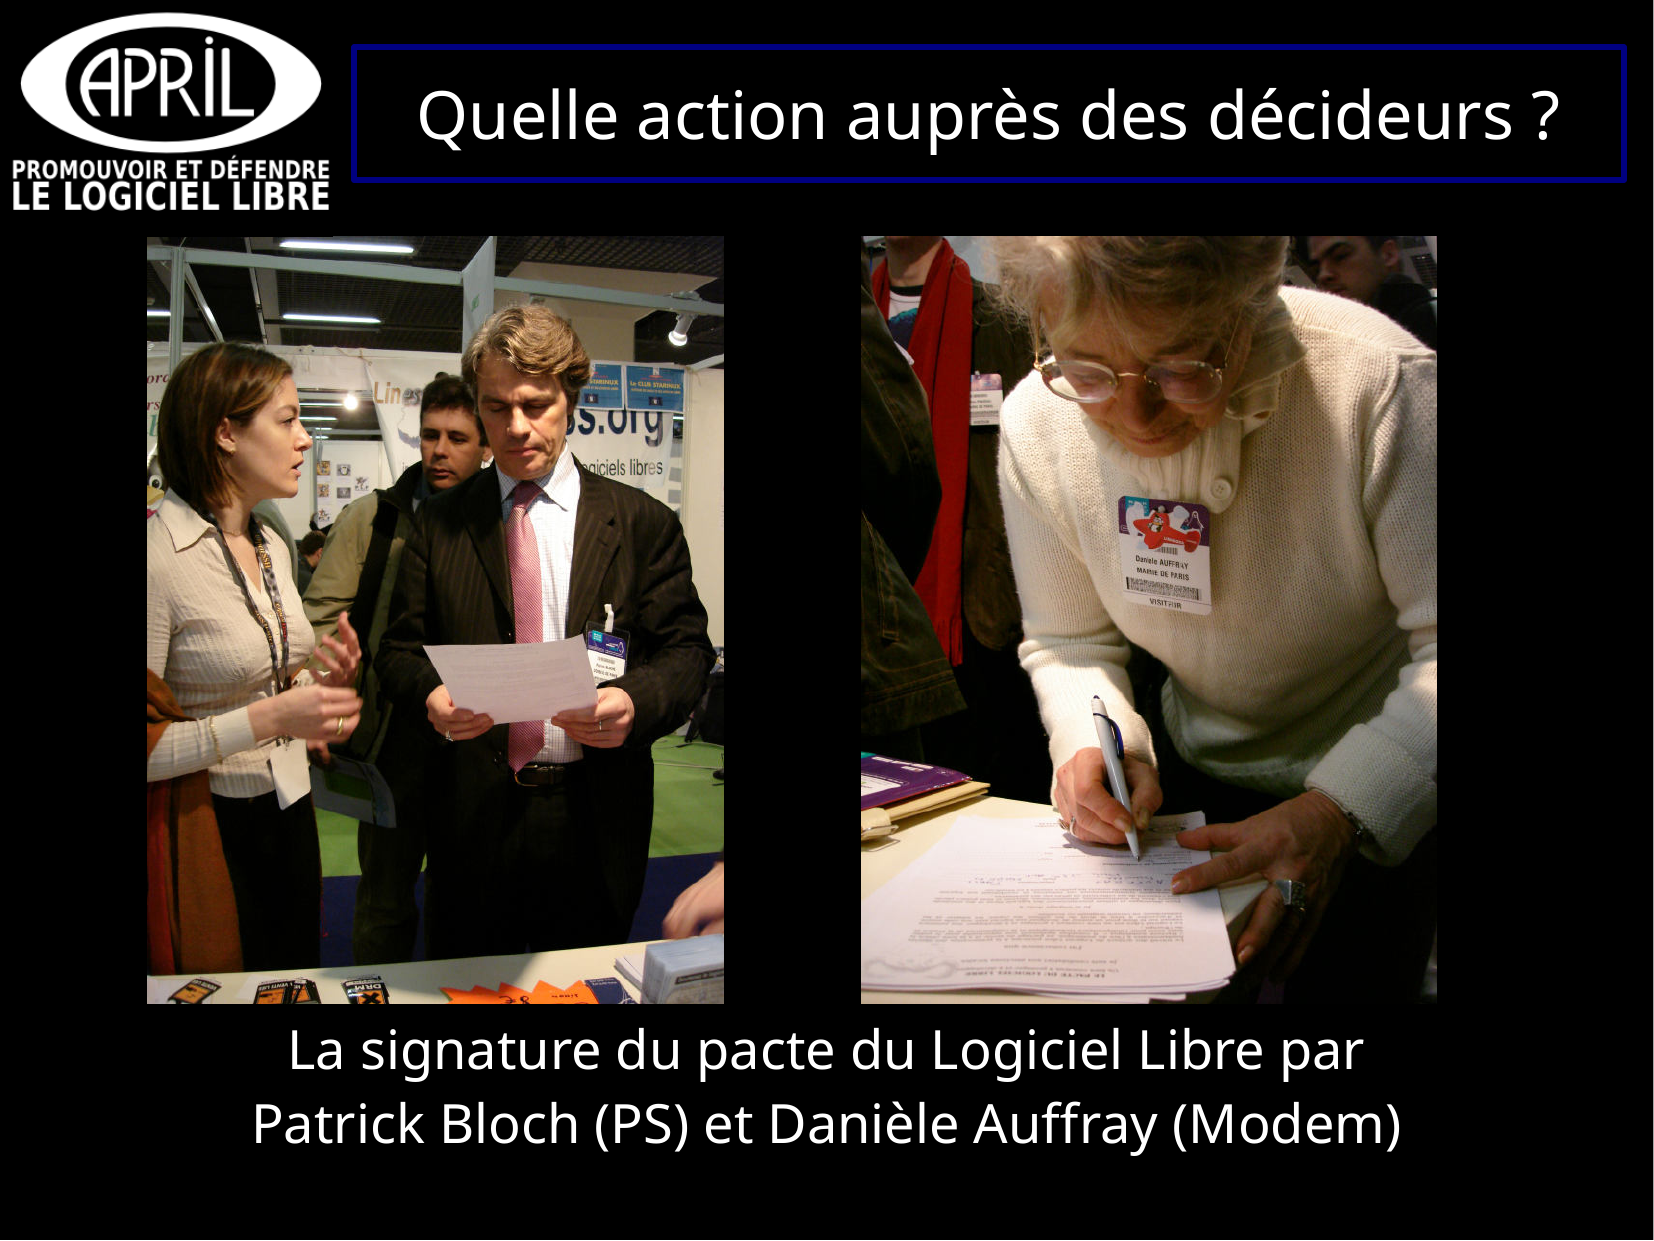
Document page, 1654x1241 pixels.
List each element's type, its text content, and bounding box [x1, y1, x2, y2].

picture [8, 7, 724, 1004]
text_box La signature du pacte du Logiciel Libre par Patrick Bloch (PS) et Danièle Auffray (Modem) [191, 1003, 1462, 1145]
picture [861, 236, 1437, 1004]
title Quelle action auprès des décideurs ? [354, 47, 1625, 181]
